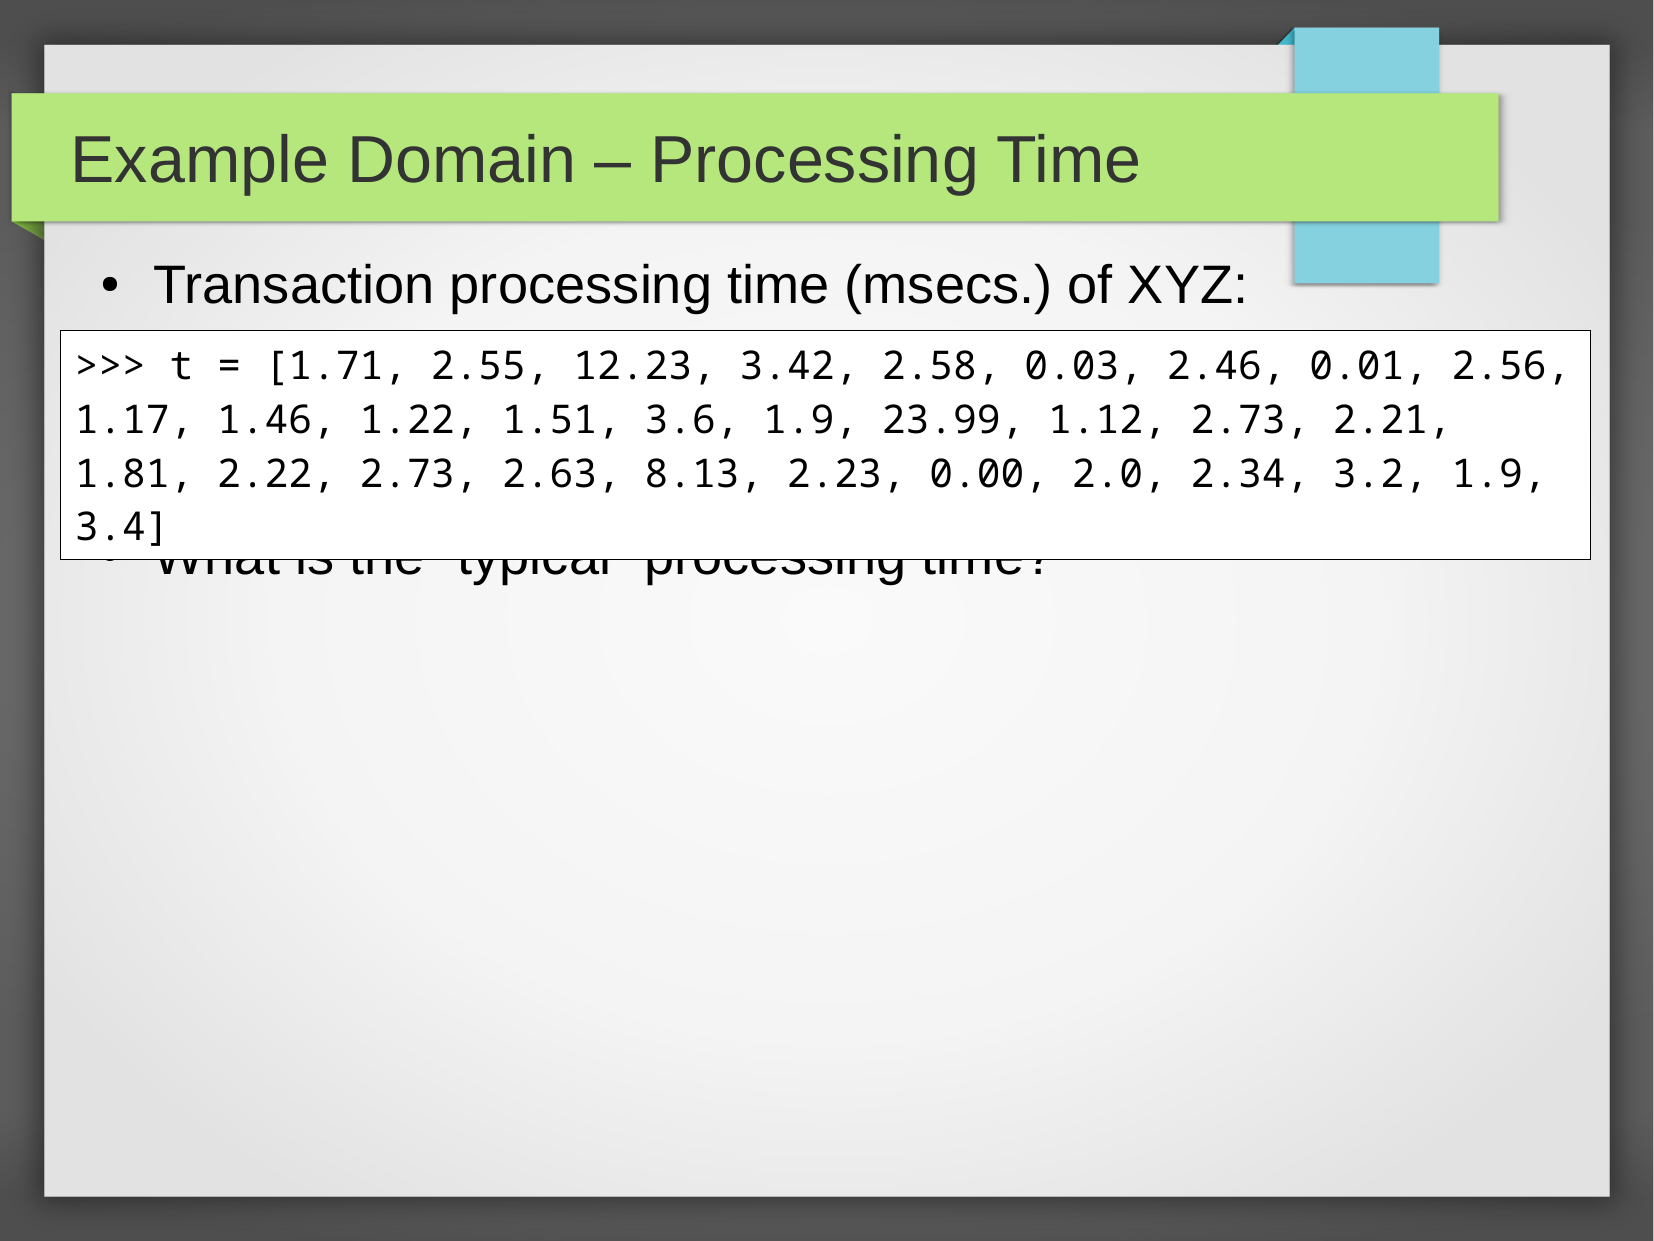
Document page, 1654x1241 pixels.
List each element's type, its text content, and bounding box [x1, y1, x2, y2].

list Transaction processing time (msecs.) of XYZ: What is the “typical” processing time? [82, 255, 1538, 330]
title Example Domain – Processing Time [70, 106, 1229, 213]
text_box >>> t = [1.71, 2.55, 12.23, 3.42, 2.58, 0.03, 2.46, 0.01, 2.56, 1.17, 1.46, 1.22, 1.51, 3.6, 1.9, 23.99, 1.12, 2.73, 2.21, 1.81, 2.22, 2.73, 2.63, 8.13, 2.23, 0.00, 2.0, 2.34, 3.2, 1.9, 3.4] [60, 330, 1591, 511]
picture [0, 0, 1654, 1241]
list Transaction processing time (msecs.) of XYZ: What is the “typical” processing time? [82, 560, 1538, 1063]
